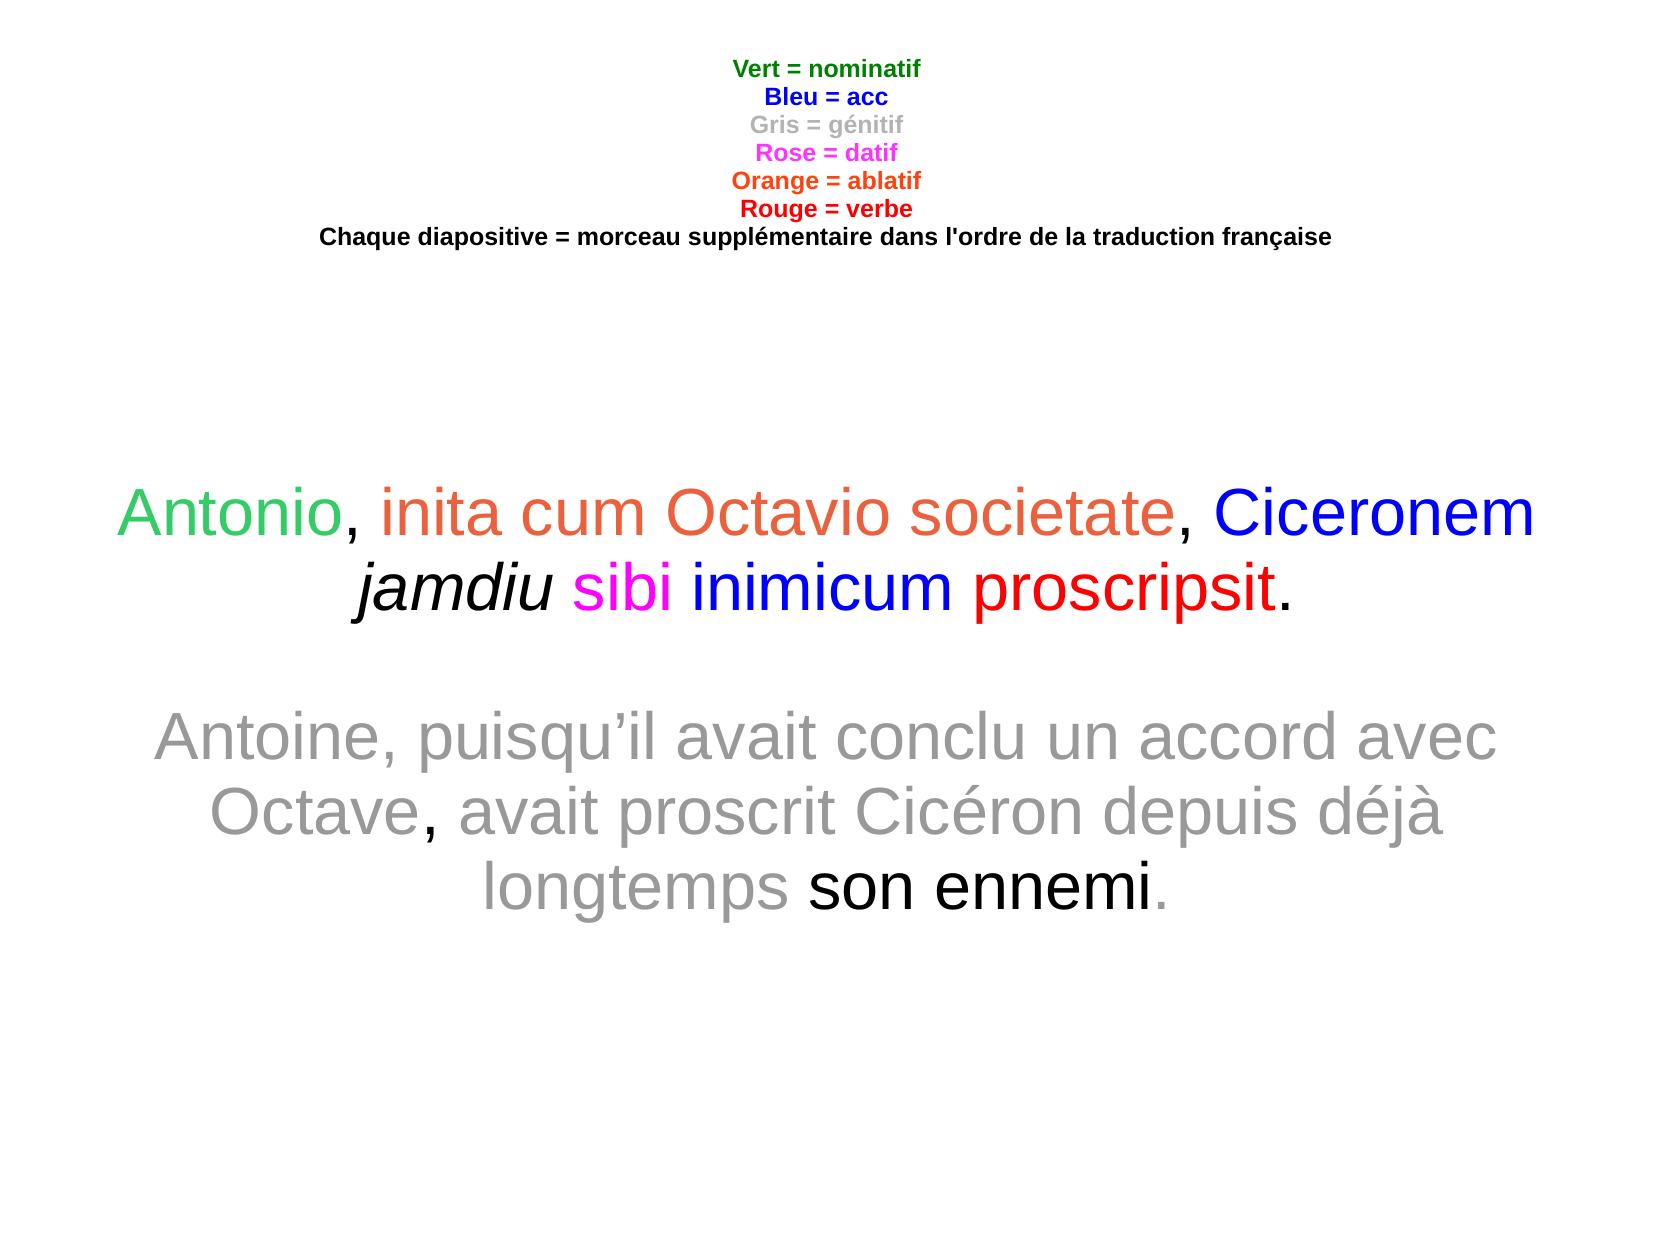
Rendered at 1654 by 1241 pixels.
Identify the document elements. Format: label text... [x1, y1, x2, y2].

title Vert = nominatif Bleu = acc Gris = génitif Rose = datif Orange = ablatif Rouge = verbe Chaque diapositive = morceau supplémentaire dans l'ordre de la traduction française [82, 49, 1571, 257]
subtitle Antonio, inita cum Octavio societate, Ciceronem jamdiu sibi inimicum proscripsit. Antoine, puisqu’il avait conclu un accord avec Octave, avait proscrit Cicéron depuis déjà longtemps son ennemi. [82, 290, 1571, 1109]
